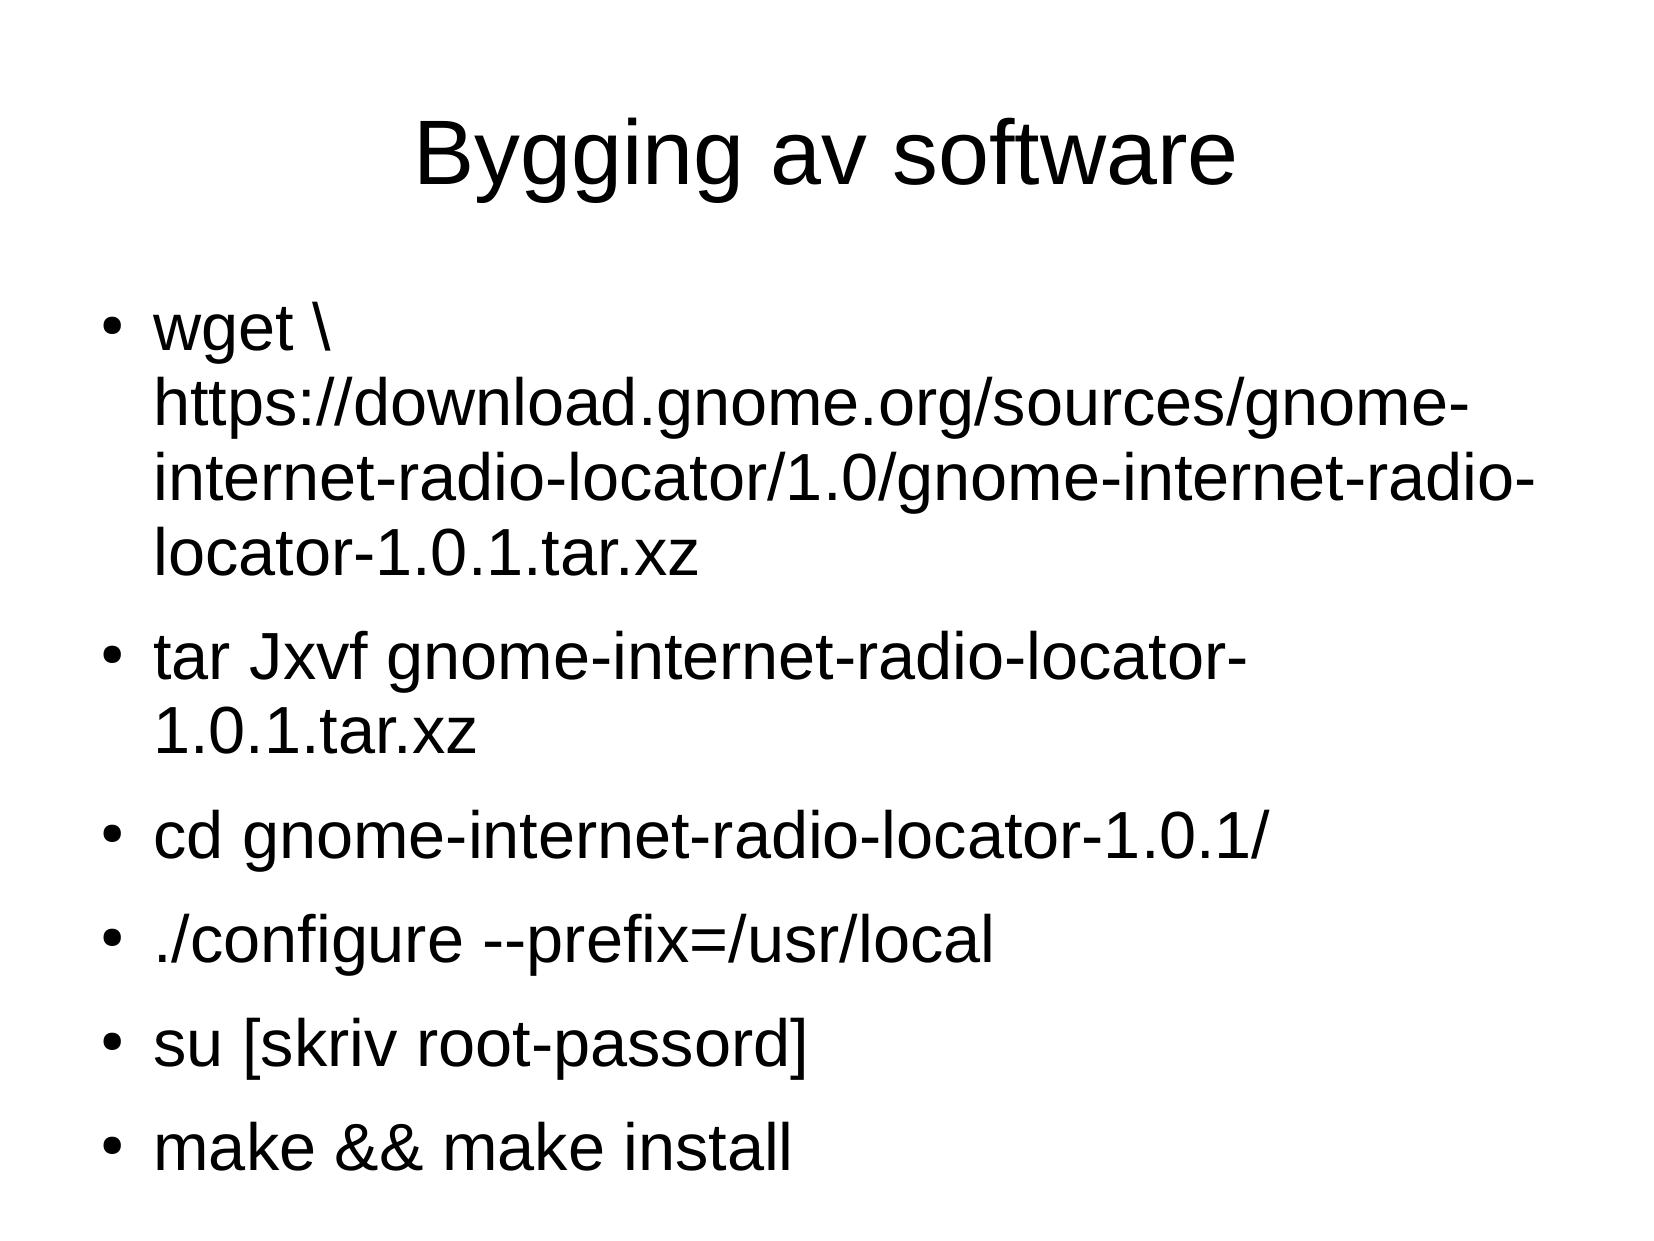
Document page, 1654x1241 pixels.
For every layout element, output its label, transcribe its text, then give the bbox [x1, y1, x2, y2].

title Bygging av software [82, 49, 1571, 257]
list wget \ https://download.gnome.org/sources/gnome-internet-radio-locator/1.0/gnome-internet-radio-locator-1.0.1.tar.xz tar Jxvf gnome-internet-radio-locator-1.0.1.tar.xz cd gnome-internet-radio-locator-1.0.1/ ./configure --prefix=/usr/local su [skriv root-passord] make && make install [82, 290, 1571, 1180]
